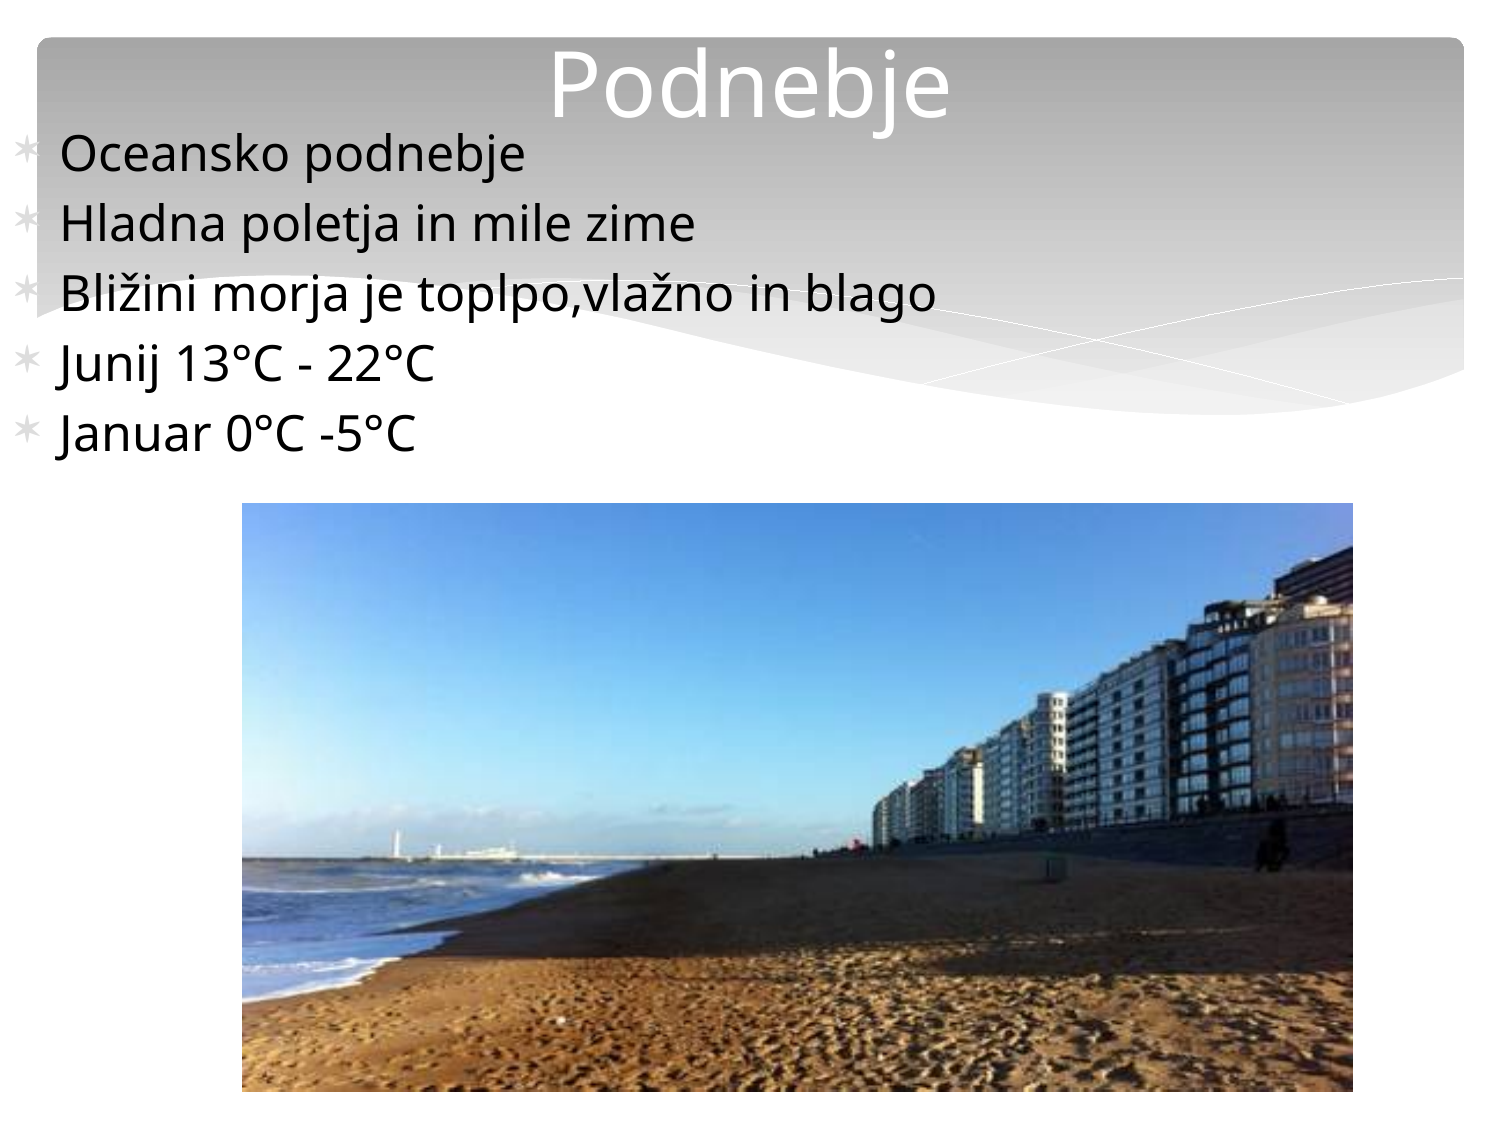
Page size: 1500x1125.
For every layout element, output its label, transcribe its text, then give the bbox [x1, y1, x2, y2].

title Podnebje [75, 0, 1425, 161]
picture [242, 503, 1353, 1092]
list Oceansko podnebje Hladna poletja in mile zime Bližini morja je toplpo,vlažno in blago Junij 13°C - 22°C Januar 0°C -5°C [0, 113, 1493, 1125]
